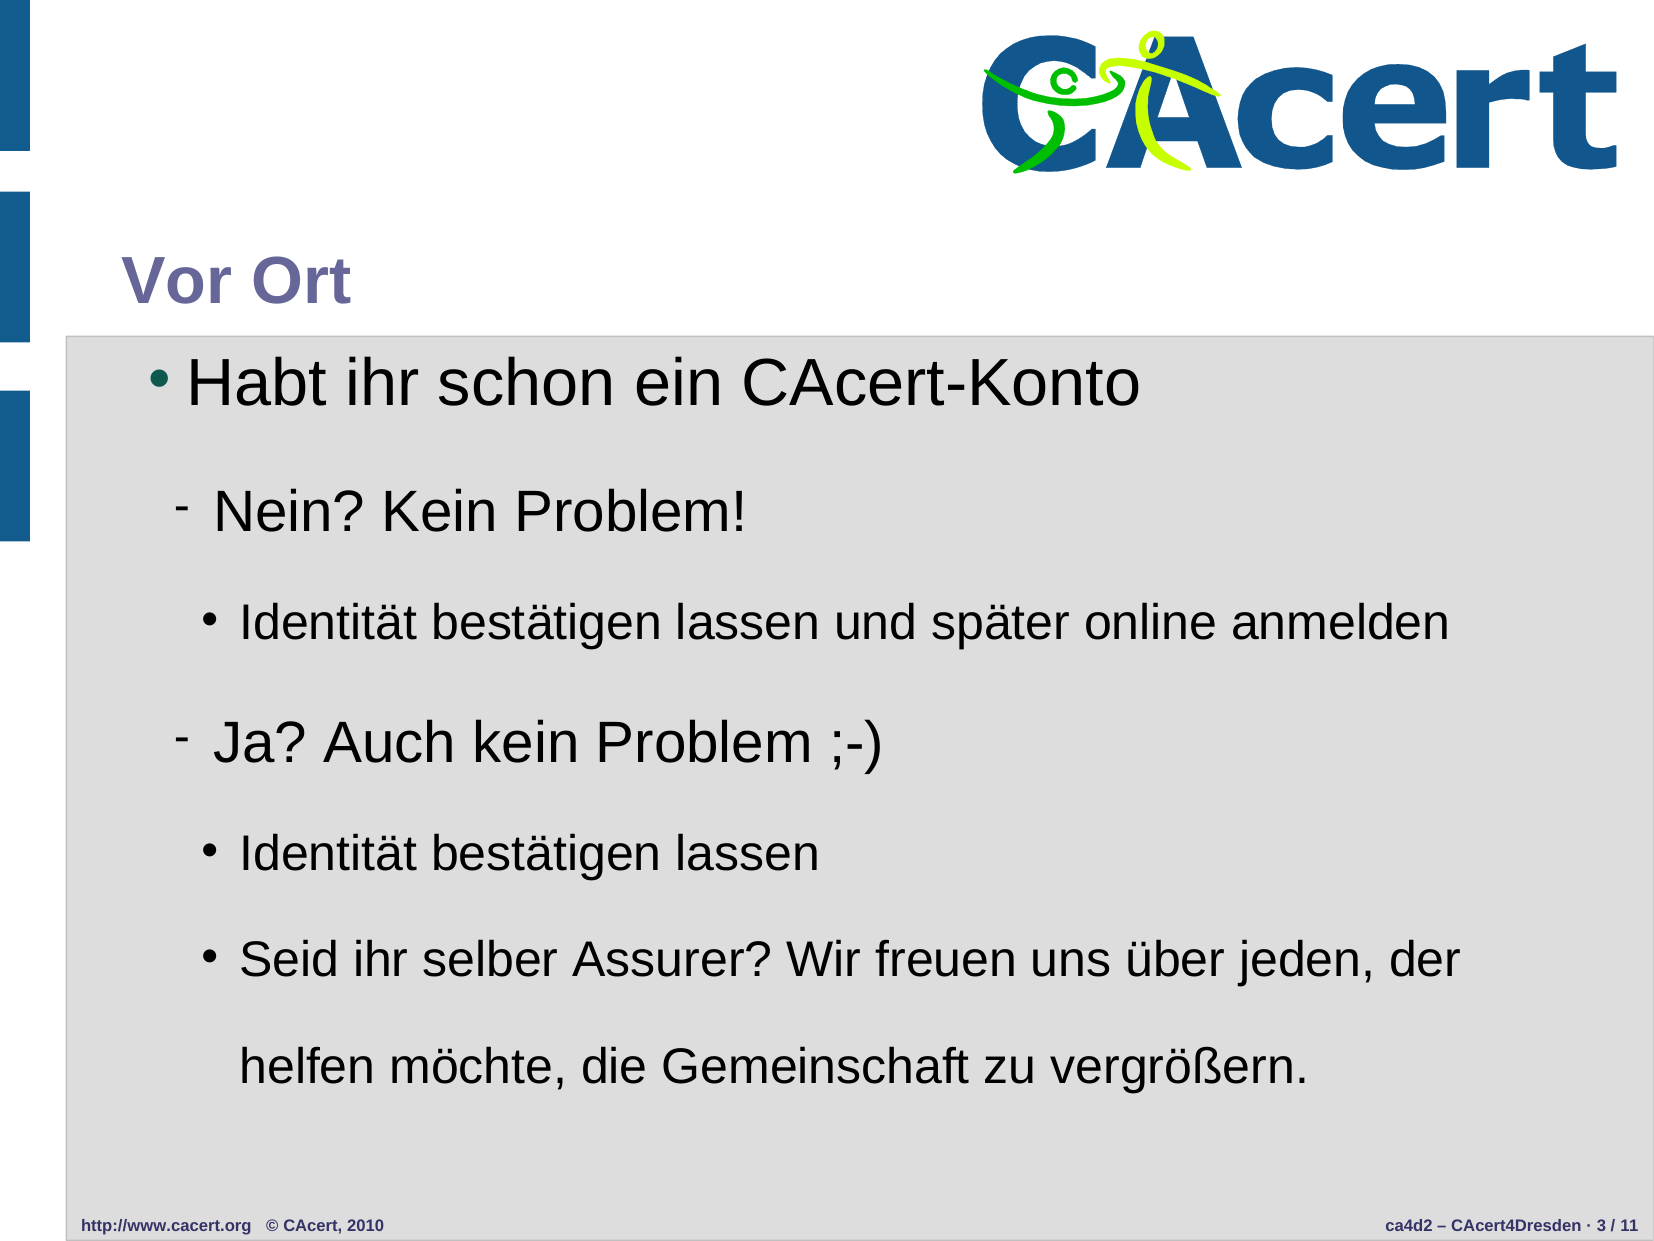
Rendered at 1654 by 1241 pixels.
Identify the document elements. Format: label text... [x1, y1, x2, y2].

title Vor Ort [121, 169, 1534, 323]
list Habt ihr schon ein CAcert-Konto Nein? Kein Problem! Identität bestätigen lassen und später online anmelden Ja? Auch kein Problem ;-) Identität bestätigen lassen Seid ihr selber Assurer? Wir freuen uns über jeden, der helfen möchte, die Gemeinschaft zu vergrößern. [121, 344, 1534, 1241]
